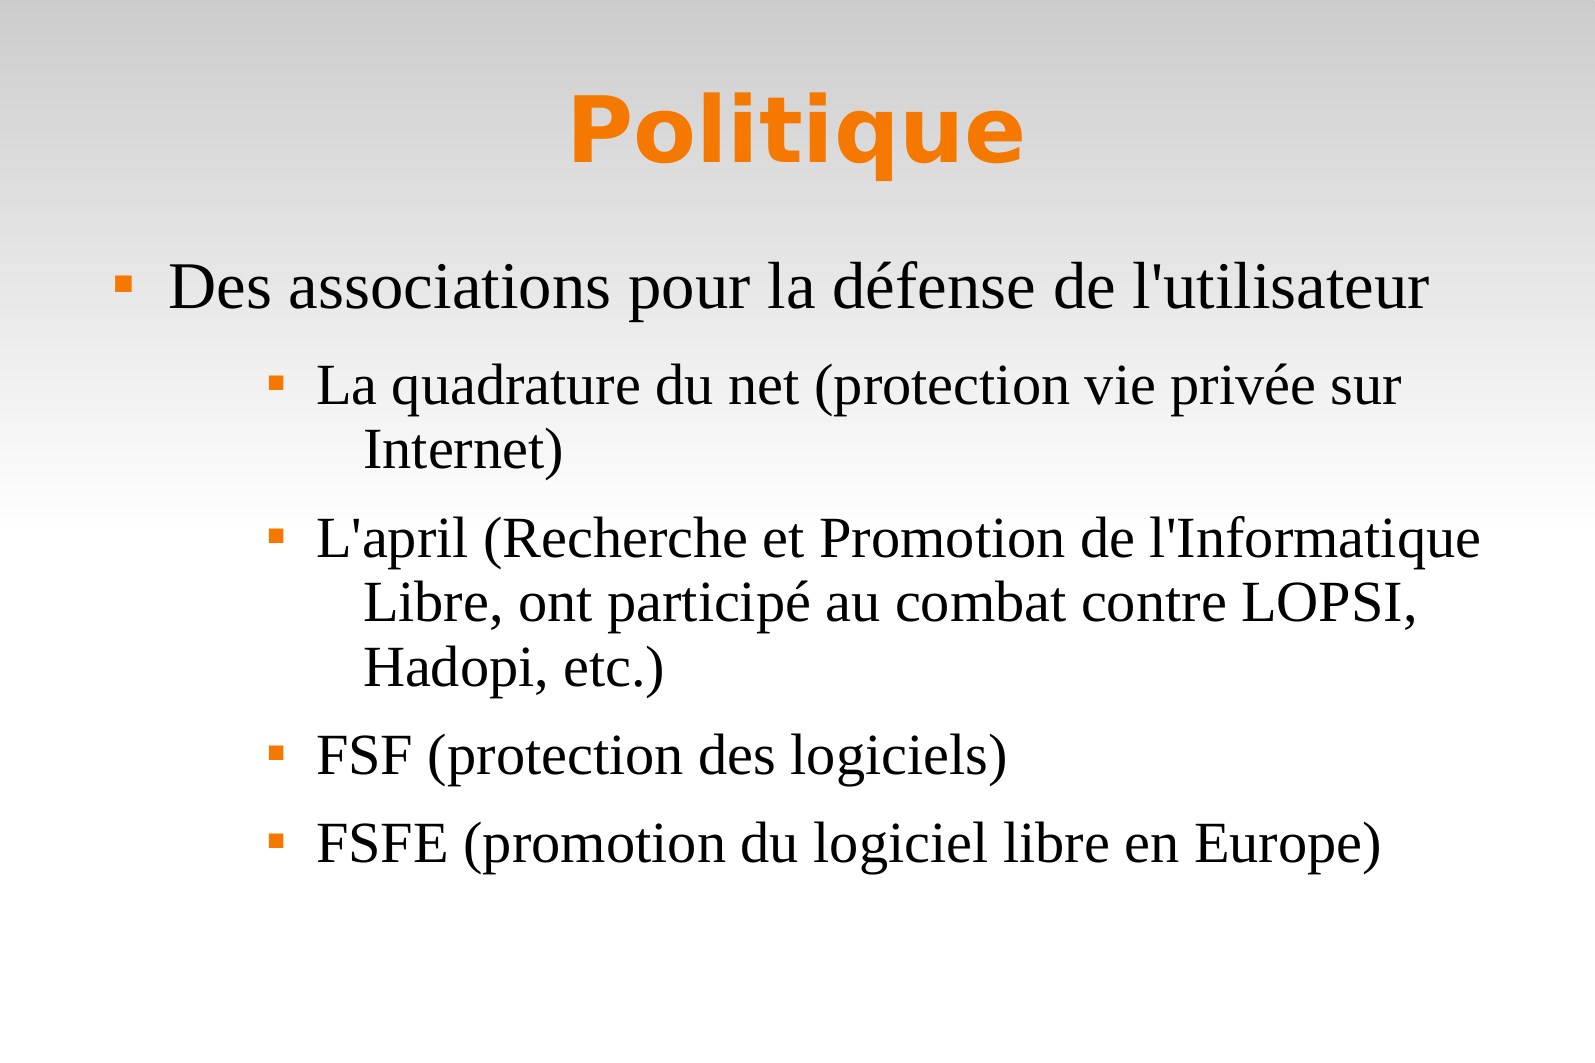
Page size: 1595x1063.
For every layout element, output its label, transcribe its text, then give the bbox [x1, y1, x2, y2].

title Politique [79, 49, 1515, 213]
list Des associations pour la défense de l'utilisateur La quadrature du net (protection vie privée sur Internet) L'april (Recherche et Promotion de l'Informatique Libre, ont participé au combat contre LOPSI, Hadopi, etc.) FSF (protection des logiciels) FSFE (promotion du logiciel libre en Europe) [79, 248, 1515, 936]
